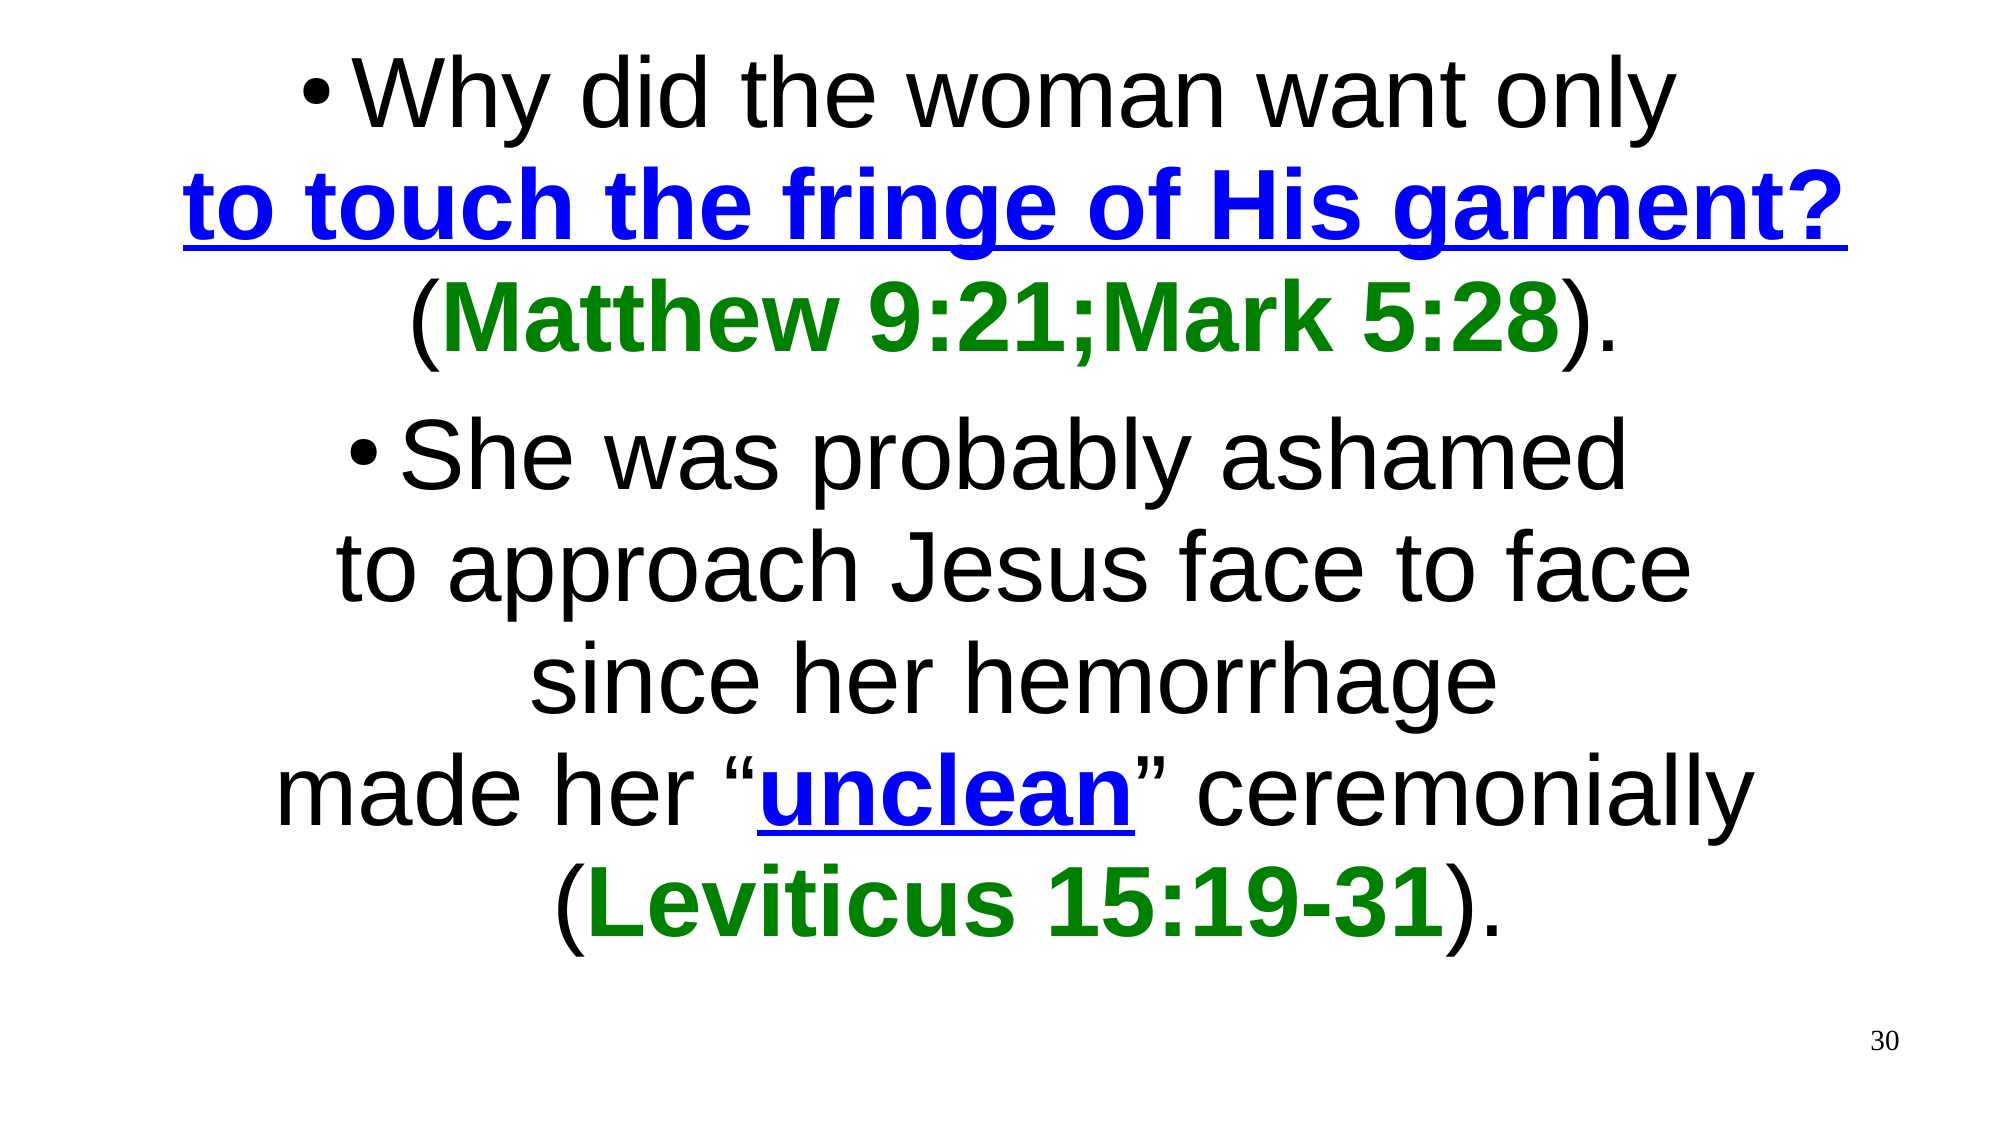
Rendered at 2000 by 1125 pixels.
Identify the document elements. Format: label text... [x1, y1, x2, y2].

list Why did the woman want only to touch the fringe of His garment? (Matthew 9:21;Mark 5:28). She was probably ashamed to approach Jesus face to face since her hemorrhage made her “unclean” ceremonially (Leviticus 15:19-31). [37, 37, 1951, 1088]
